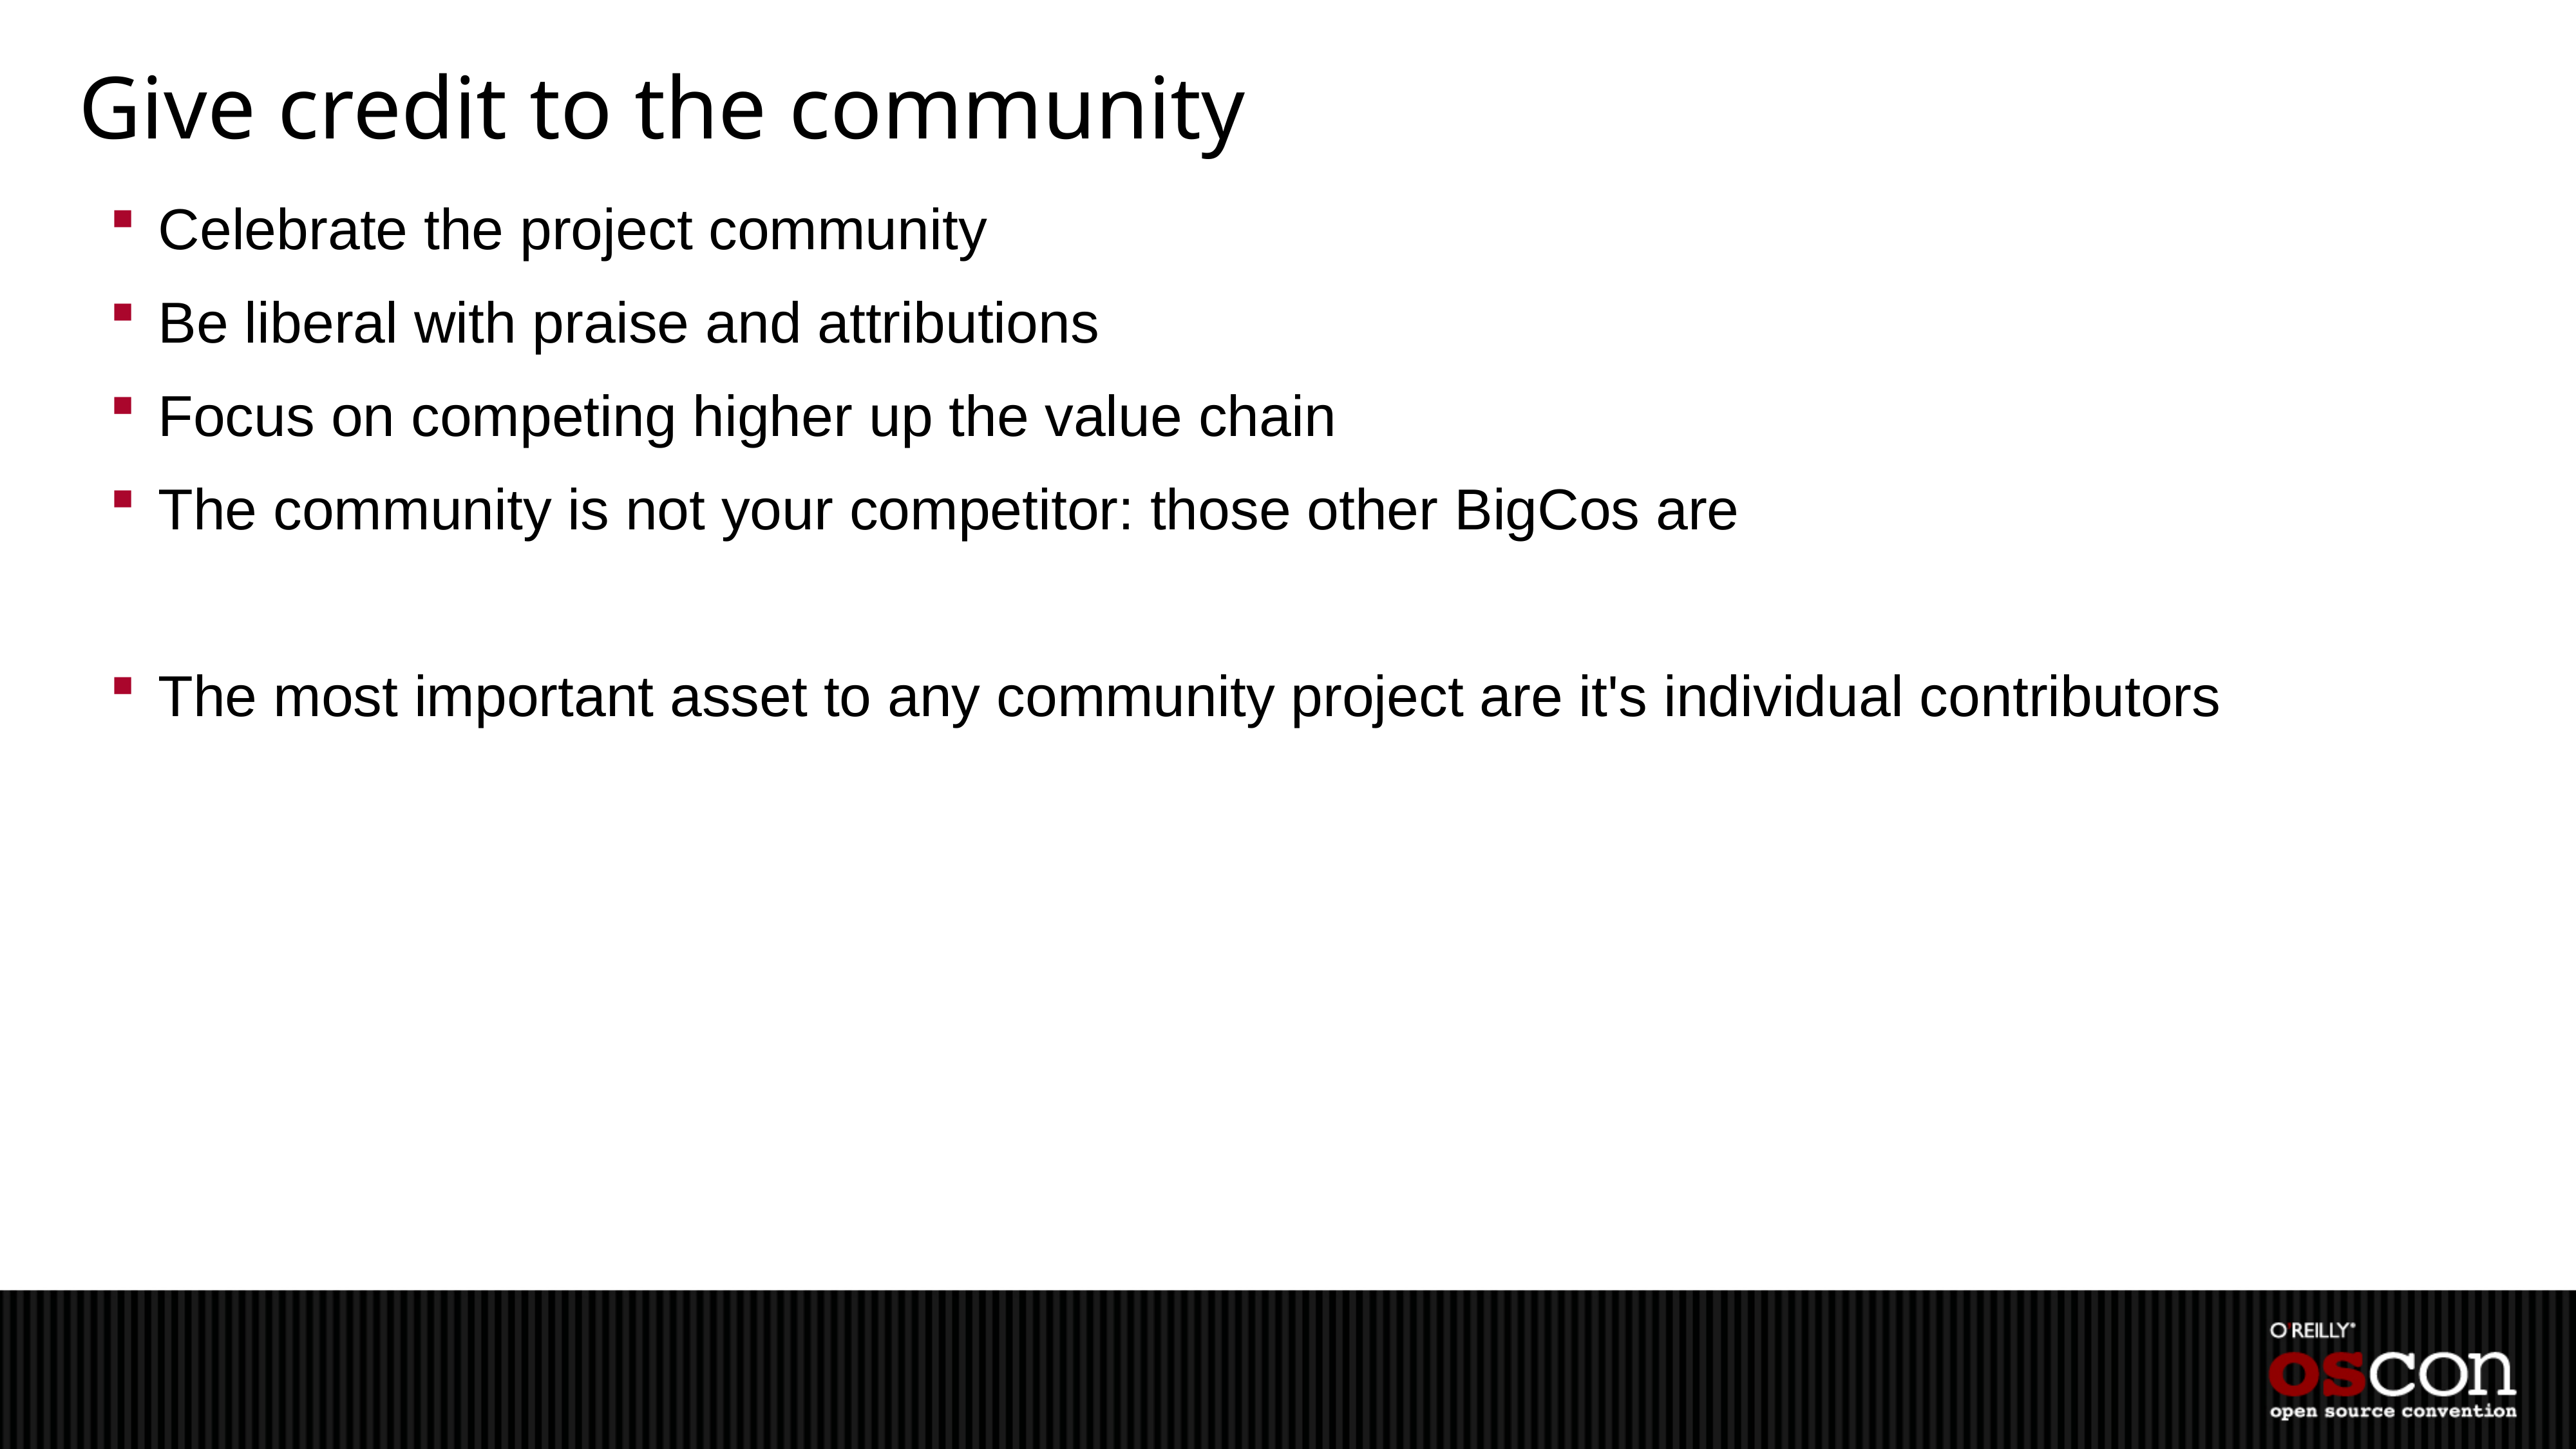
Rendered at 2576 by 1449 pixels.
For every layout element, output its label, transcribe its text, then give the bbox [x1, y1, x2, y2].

picture [0, 0, 2576, 1449]
list Celebrate the project community Be liberal with praise and attributions Focus on competing higher up the value chain The community is not your competitor: those other BigCos are The most important asset to any community project are it's individual contributors [76, 191, 2505, 1449]
title Give credit to the community [73, 17, 2503, 192]
